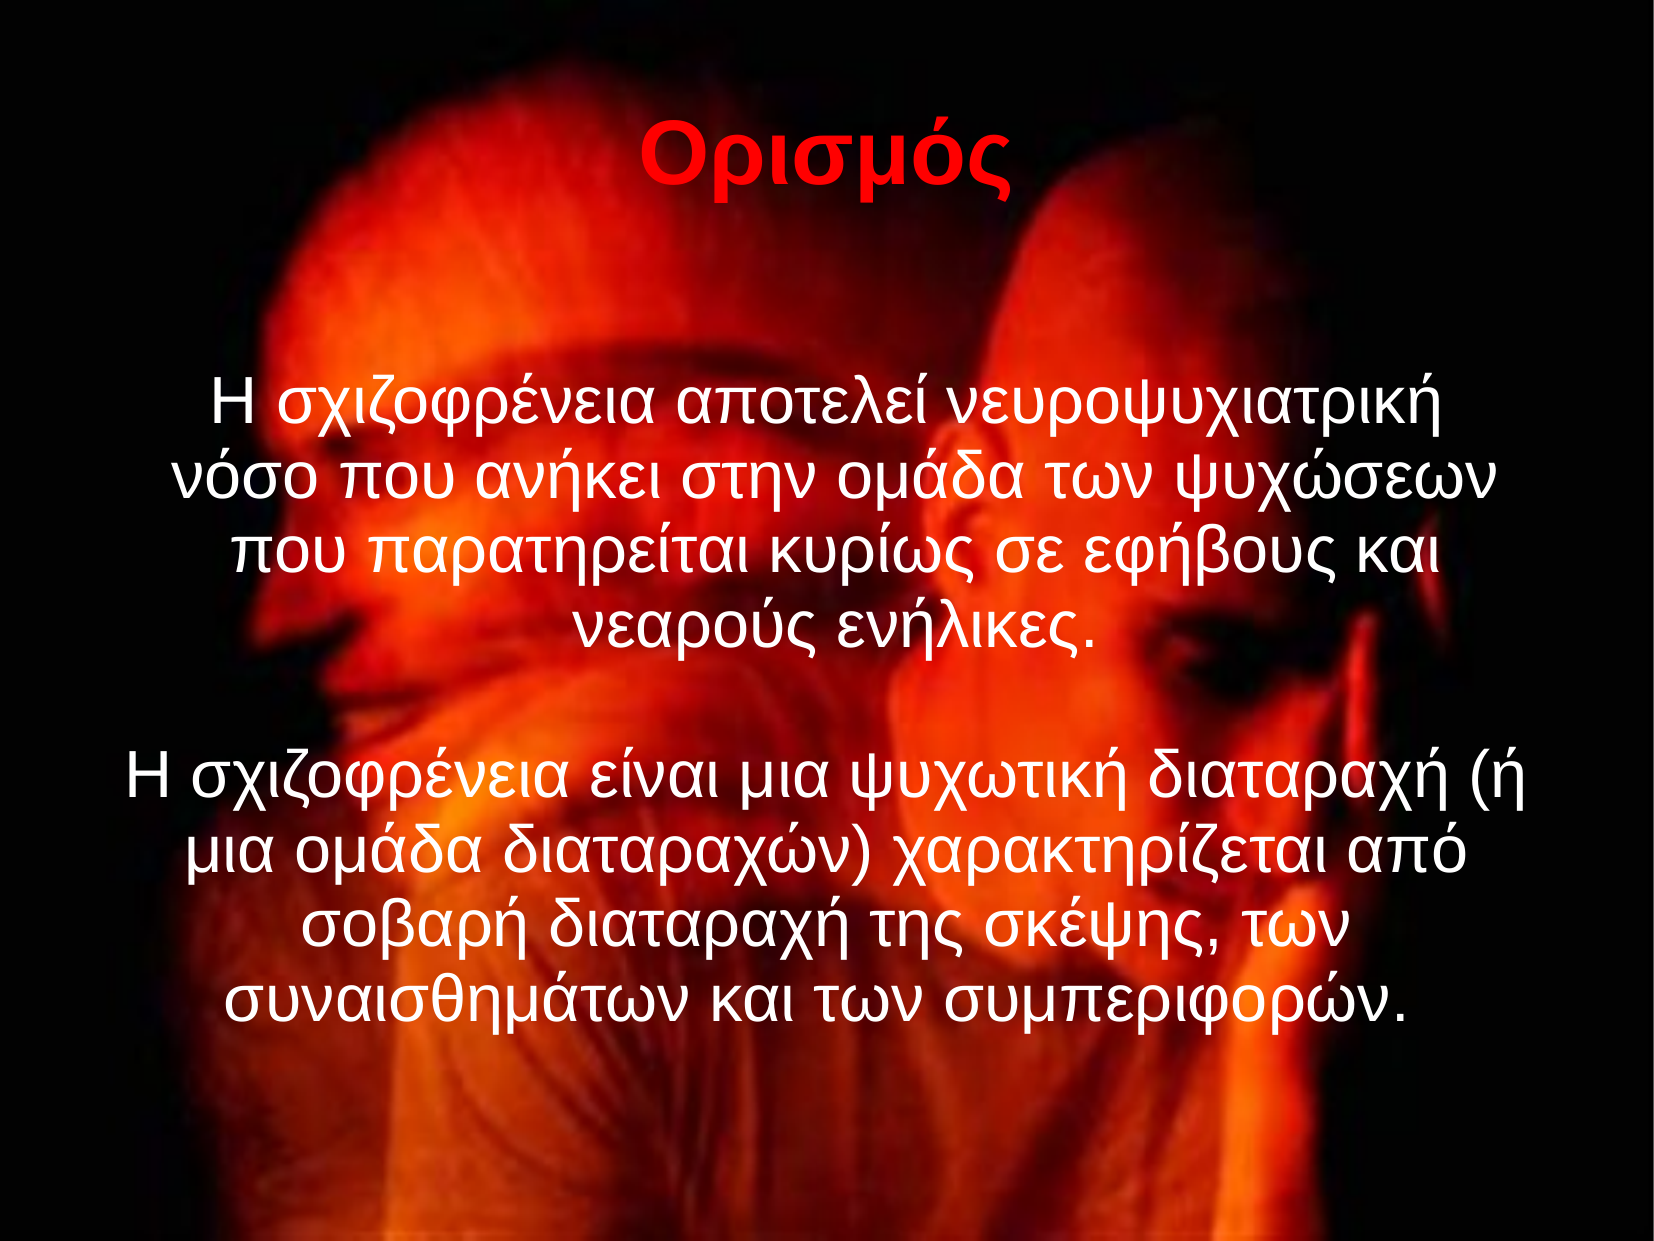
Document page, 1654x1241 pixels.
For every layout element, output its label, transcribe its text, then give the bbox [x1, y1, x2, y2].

title Ορισμός [82, 56, 1571, 250]
picture [0, 0, 1654, 1241]
subtitle Η σχιζοφρένεια αποτελεί νευροψυχιατρική νόσο που ανήκει στην ομάδα των ψυχώσεων που παρατηρείται κυρίως σε εφήβους και νεαρούς ενήλικες. Η σχιζοφρένεια είναι μια ψυχωτική διαταραχή (ή μια ομάδα διαταραχών) χαρακτηρίζεται από σοβαρή διαταραχή της σκέψης, των συναισθημάτων και των συμπεριφορών. [82, 297, 1571, 1102]
